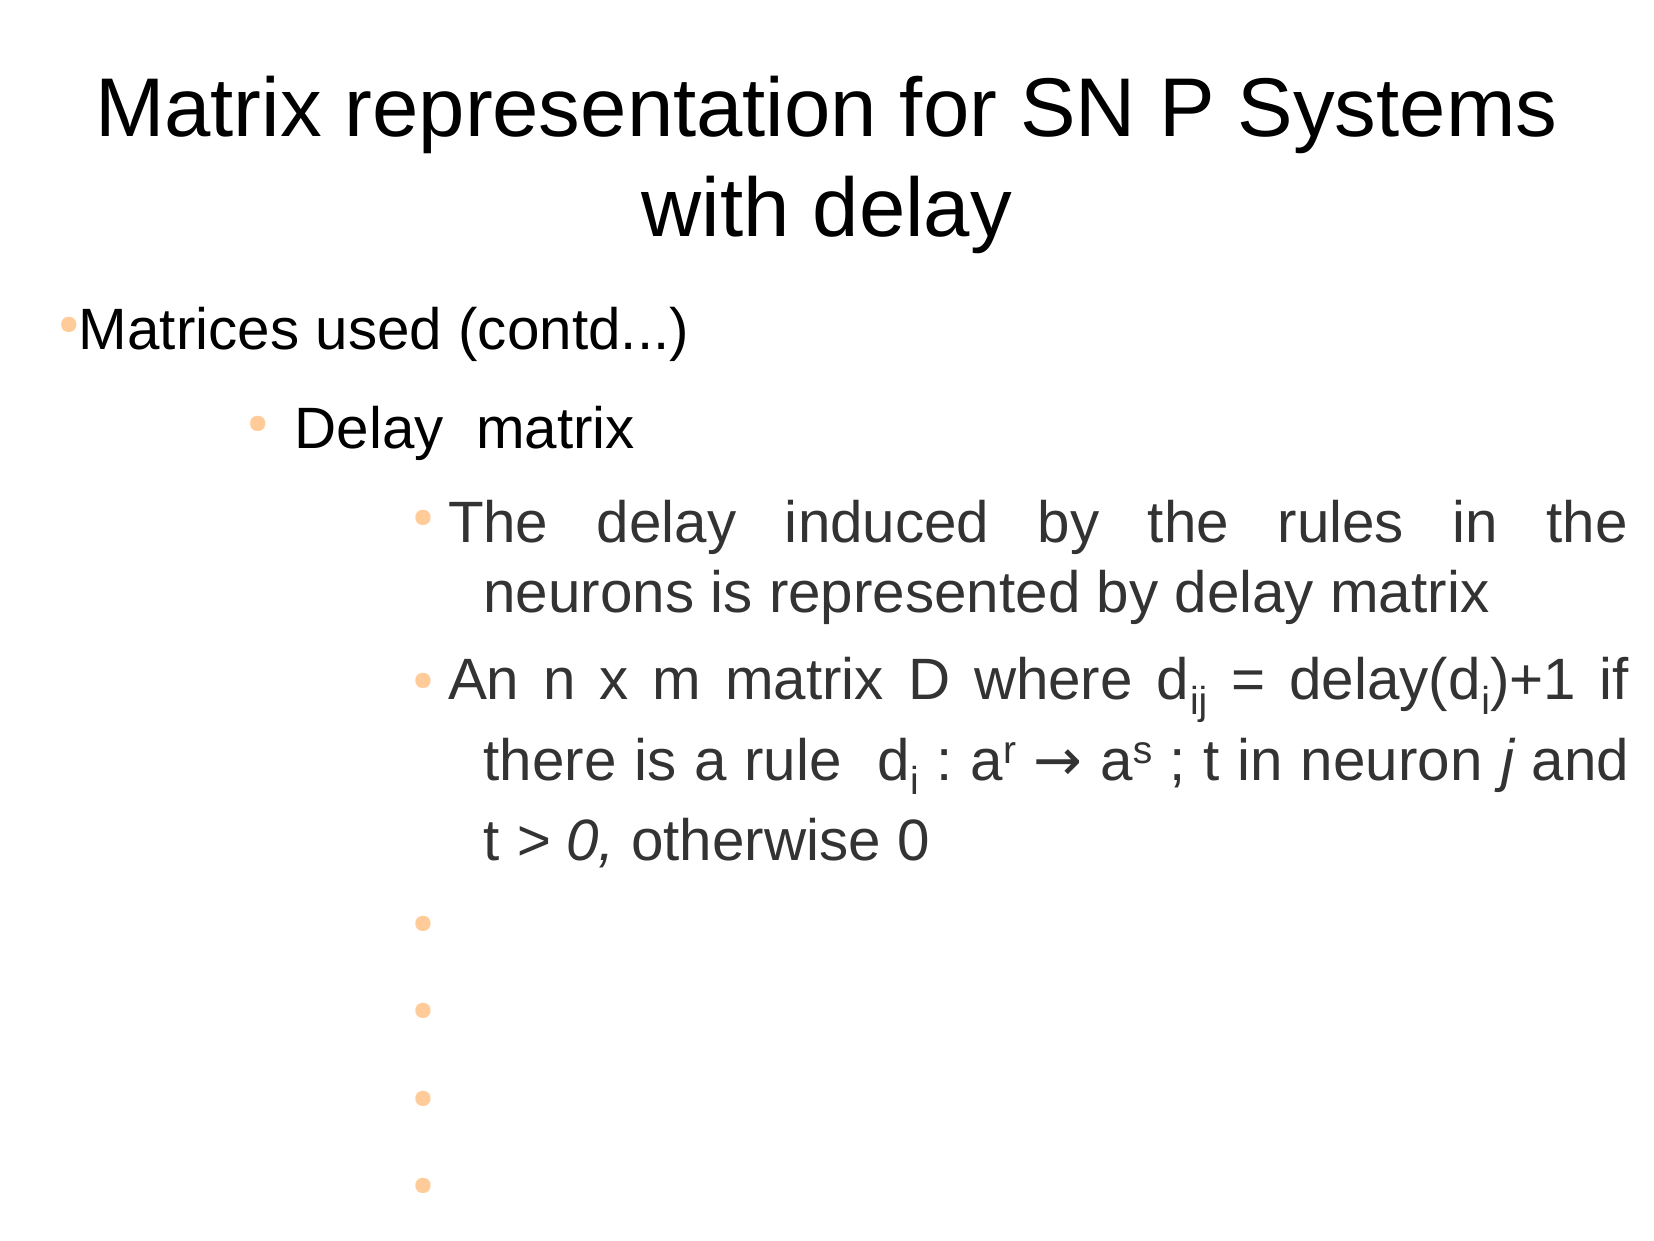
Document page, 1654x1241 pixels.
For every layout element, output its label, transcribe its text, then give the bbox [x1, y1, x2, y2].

title Matrix representation for SN P Systems with delay [82, 49, 1571, 257]
list Matrices used (contd...) Delay matrix The delay induced by the rules in the neurons is represented by delay matrix An n x m matrix D where dij = delay(di)+1 if there is a rule di : ar → as ; t in neuron j and t > 0, otherwise 0 [58, 291, 1630, 1241]
